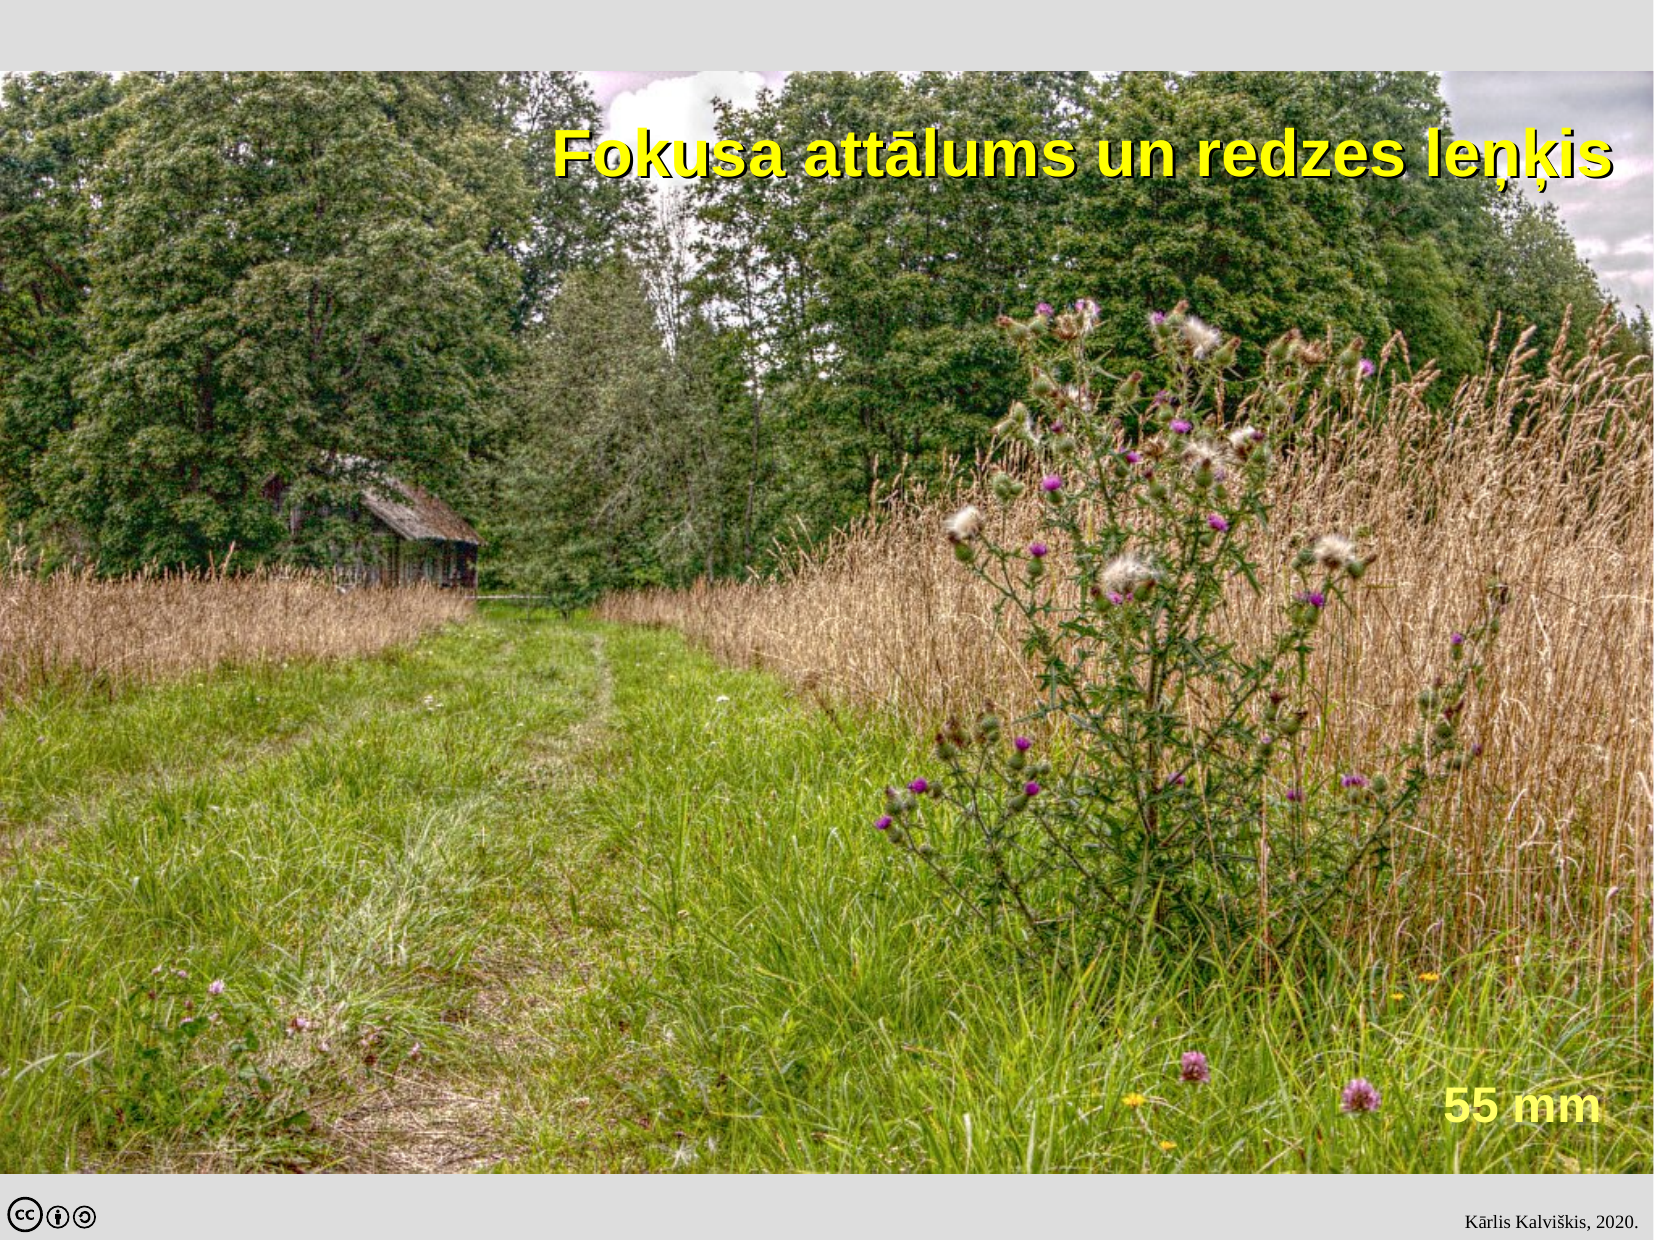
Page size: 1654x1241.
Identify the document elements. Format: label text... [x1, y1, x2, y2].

picture [0, 71, 1654, 1174]
title Fokusa attālums un redzes leņķis [42, 49, 1615, 257]
text_box 55 mm [1428, 1069, 1617, 1141]
